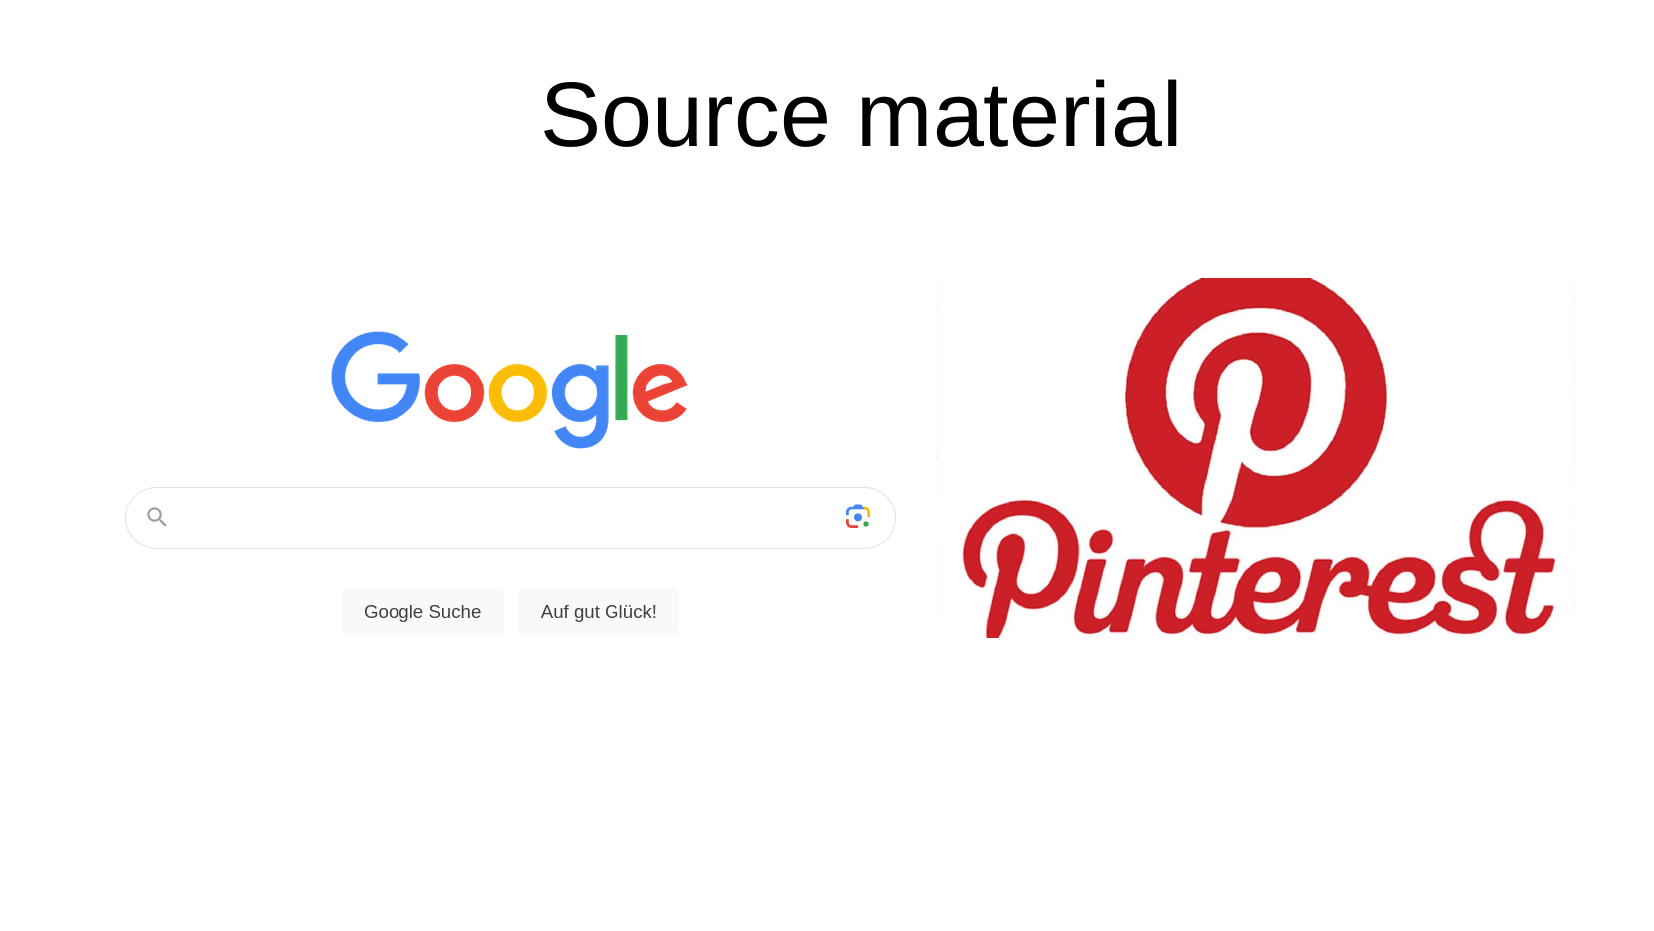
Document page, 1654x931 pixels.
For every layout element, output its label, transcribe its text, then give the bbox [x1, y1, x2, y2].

title Source material [82, 37, 1571, 193]
picture [75, 262, 1575, 747]
